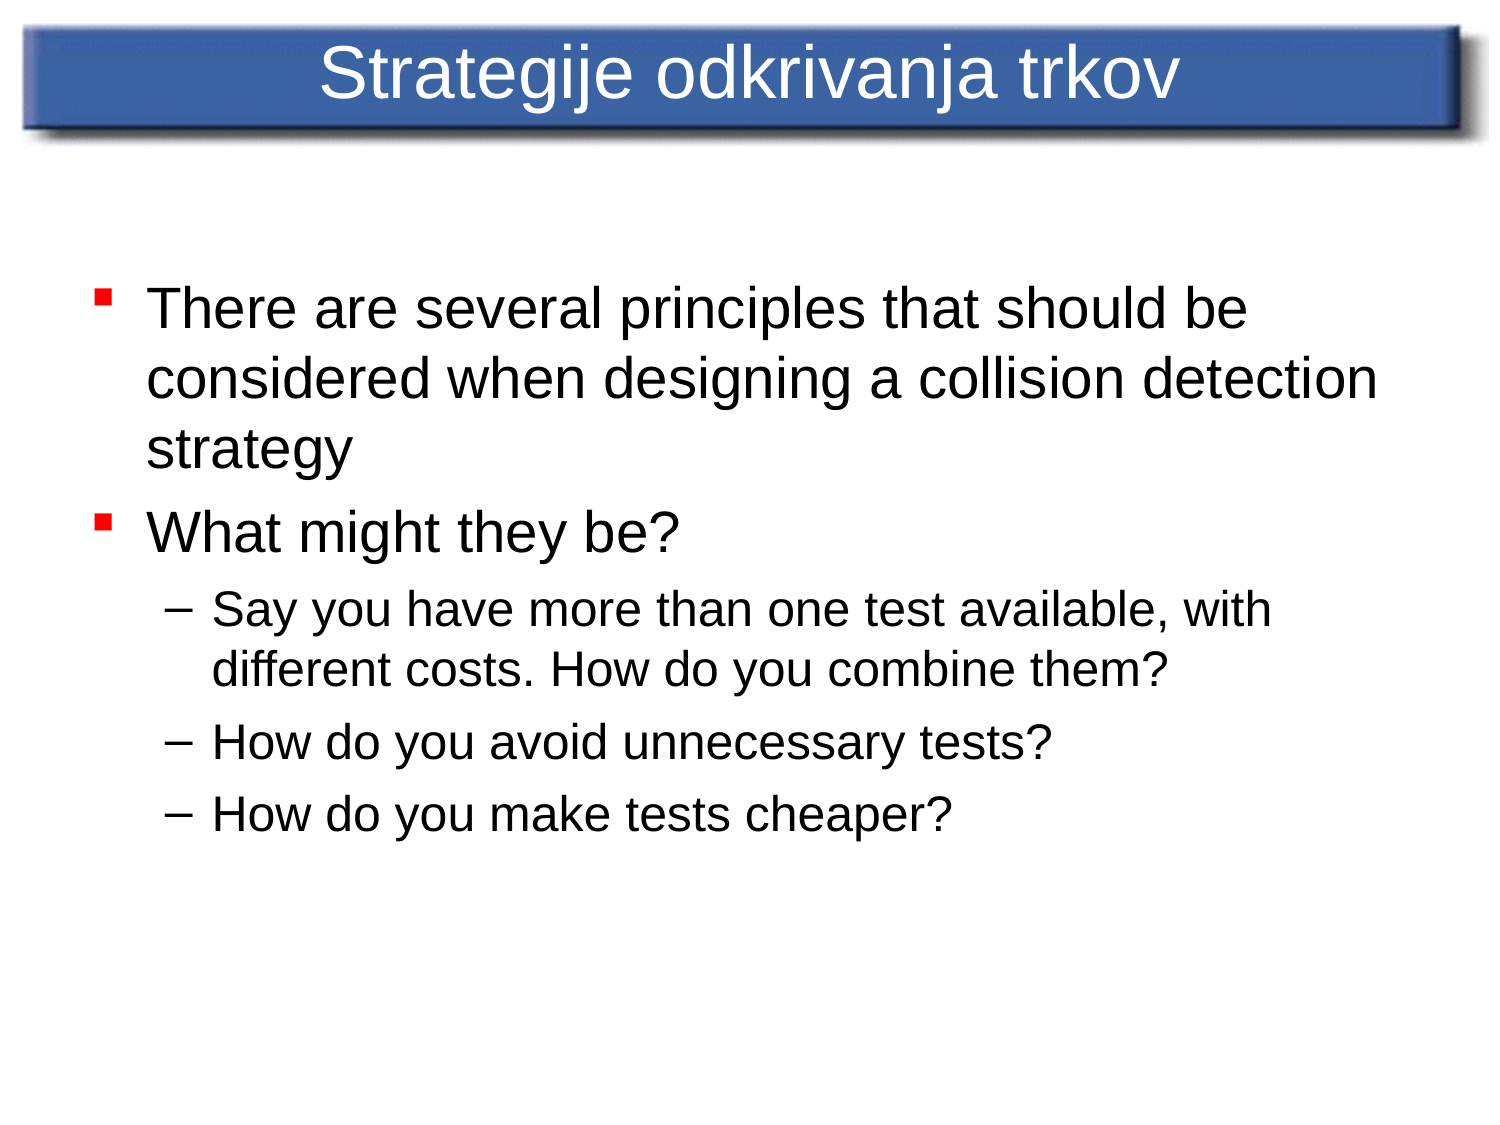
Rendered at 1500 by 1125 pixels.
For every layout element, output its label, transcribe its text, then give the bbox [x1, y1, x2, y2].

list There are several principles that should be considered when designing a collision detection strategy What might they be? Say you have more than one test available, with different costs. How do you combine them? How do you avoid unnecessary tests? How do you make tests cheaper? [75, 262, 1426, 1006]
title Strategije odkrivanja trkov [75, 0, 1426, 138]
picture [21, 22, 1489, 149]
